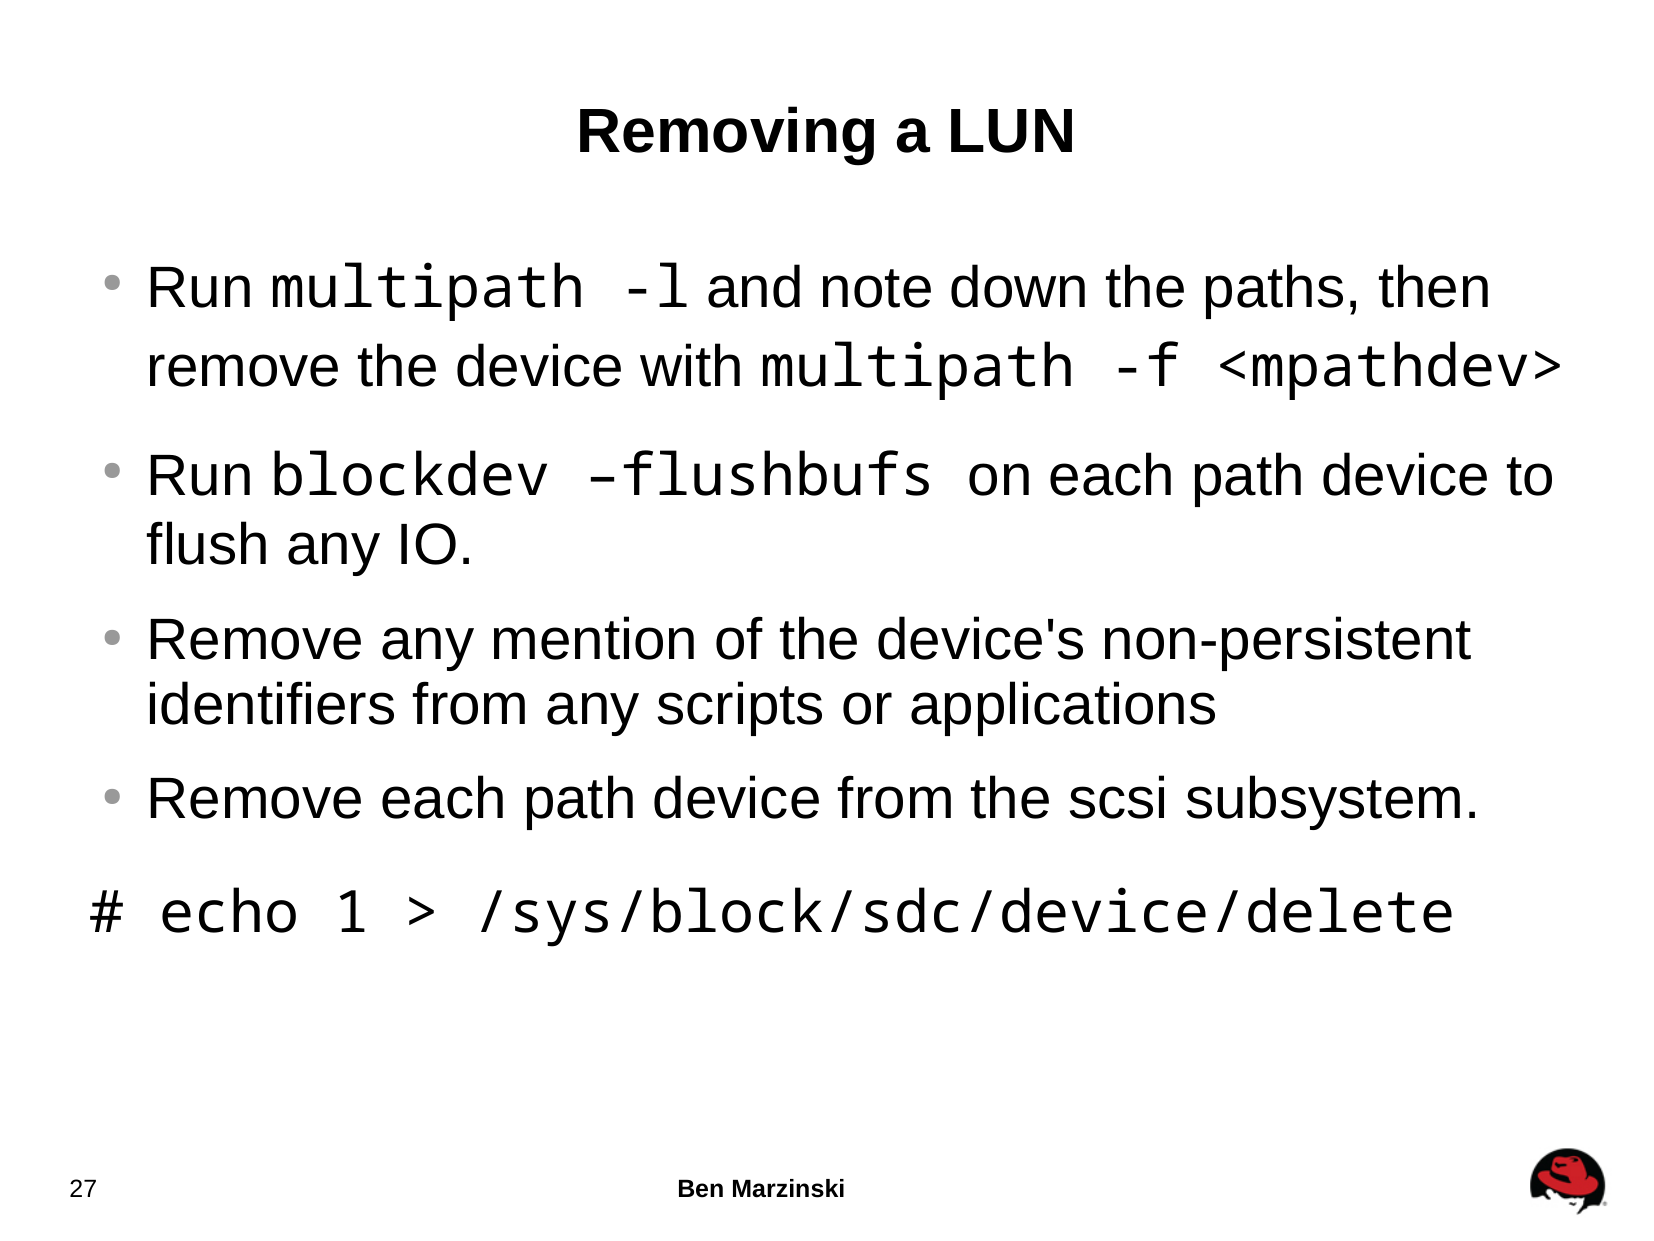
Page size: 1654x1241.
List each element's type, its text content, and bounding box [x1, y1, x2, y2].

list Run multipath -l and note down the paths, then remove the device with multipath -f <mpathdev> Run blockdev –flushbufs on each path device to flush any IO. Remove any mention of the device's non-persistent identifiers from any scripts or applications Remove each path device from the scsi subsystem. [86, 244, 1576, 826]
title Removing a LUN [82, 45, 1571, 218]
picture [1529, 1146, 1613, 1224]
text_box # echo 1 > /sys/block/sdc/device/delete [75, 862, 1613, 936]
